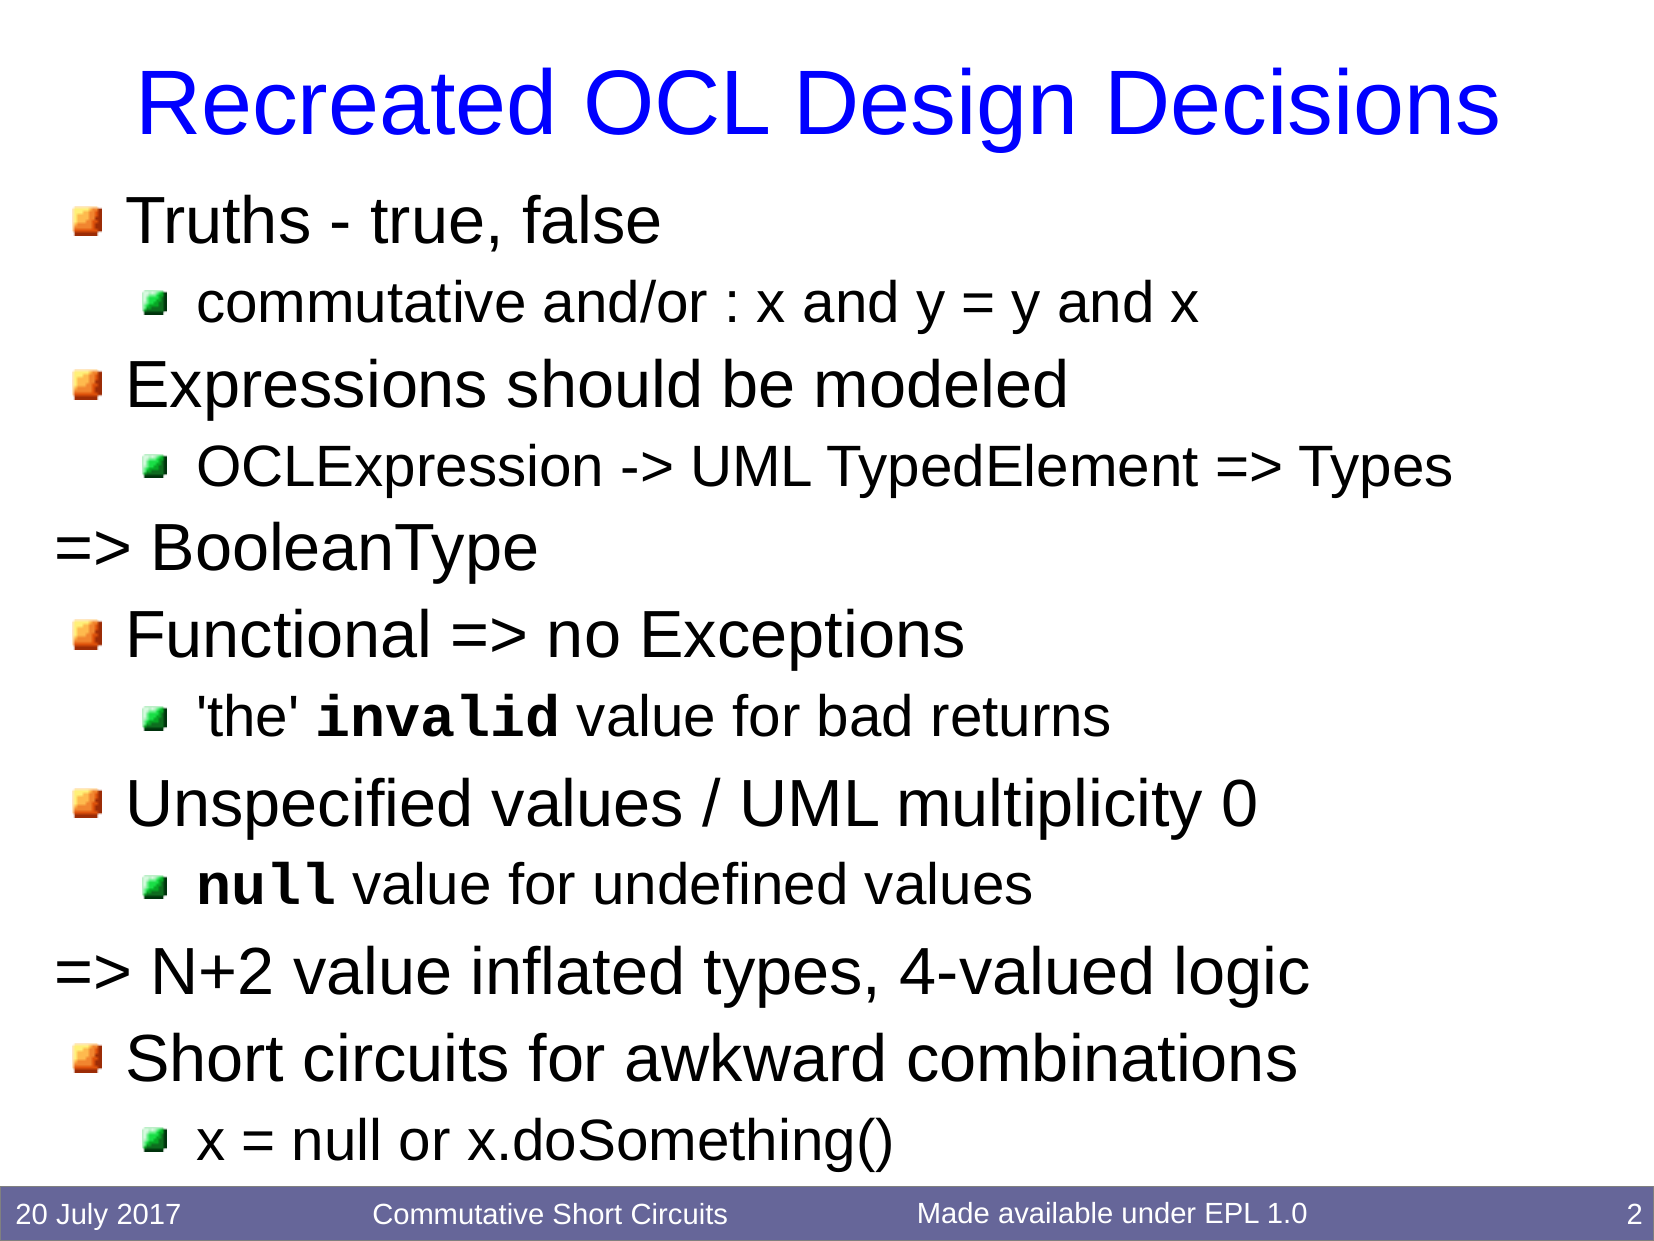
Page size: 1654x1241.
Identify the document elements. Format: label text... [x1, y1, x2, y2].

title Recreated OCL Design Decisions [0, 0, 1639, 206]
list Truths - true, false commutative and/or : x and y = y and x Expressions should be modeled OCLExpression -> UML TypedElement => Types => BooleanType Functional => no Exceptions 'the' invalid value for bad returns Unspecified values / UML multiplicity 0 null value for undefined values => N+2 value inflated types, 4-valued logic Short circuits for awkward combinations x = null or x.doSomething() [54, 183, 1612, 1171]
